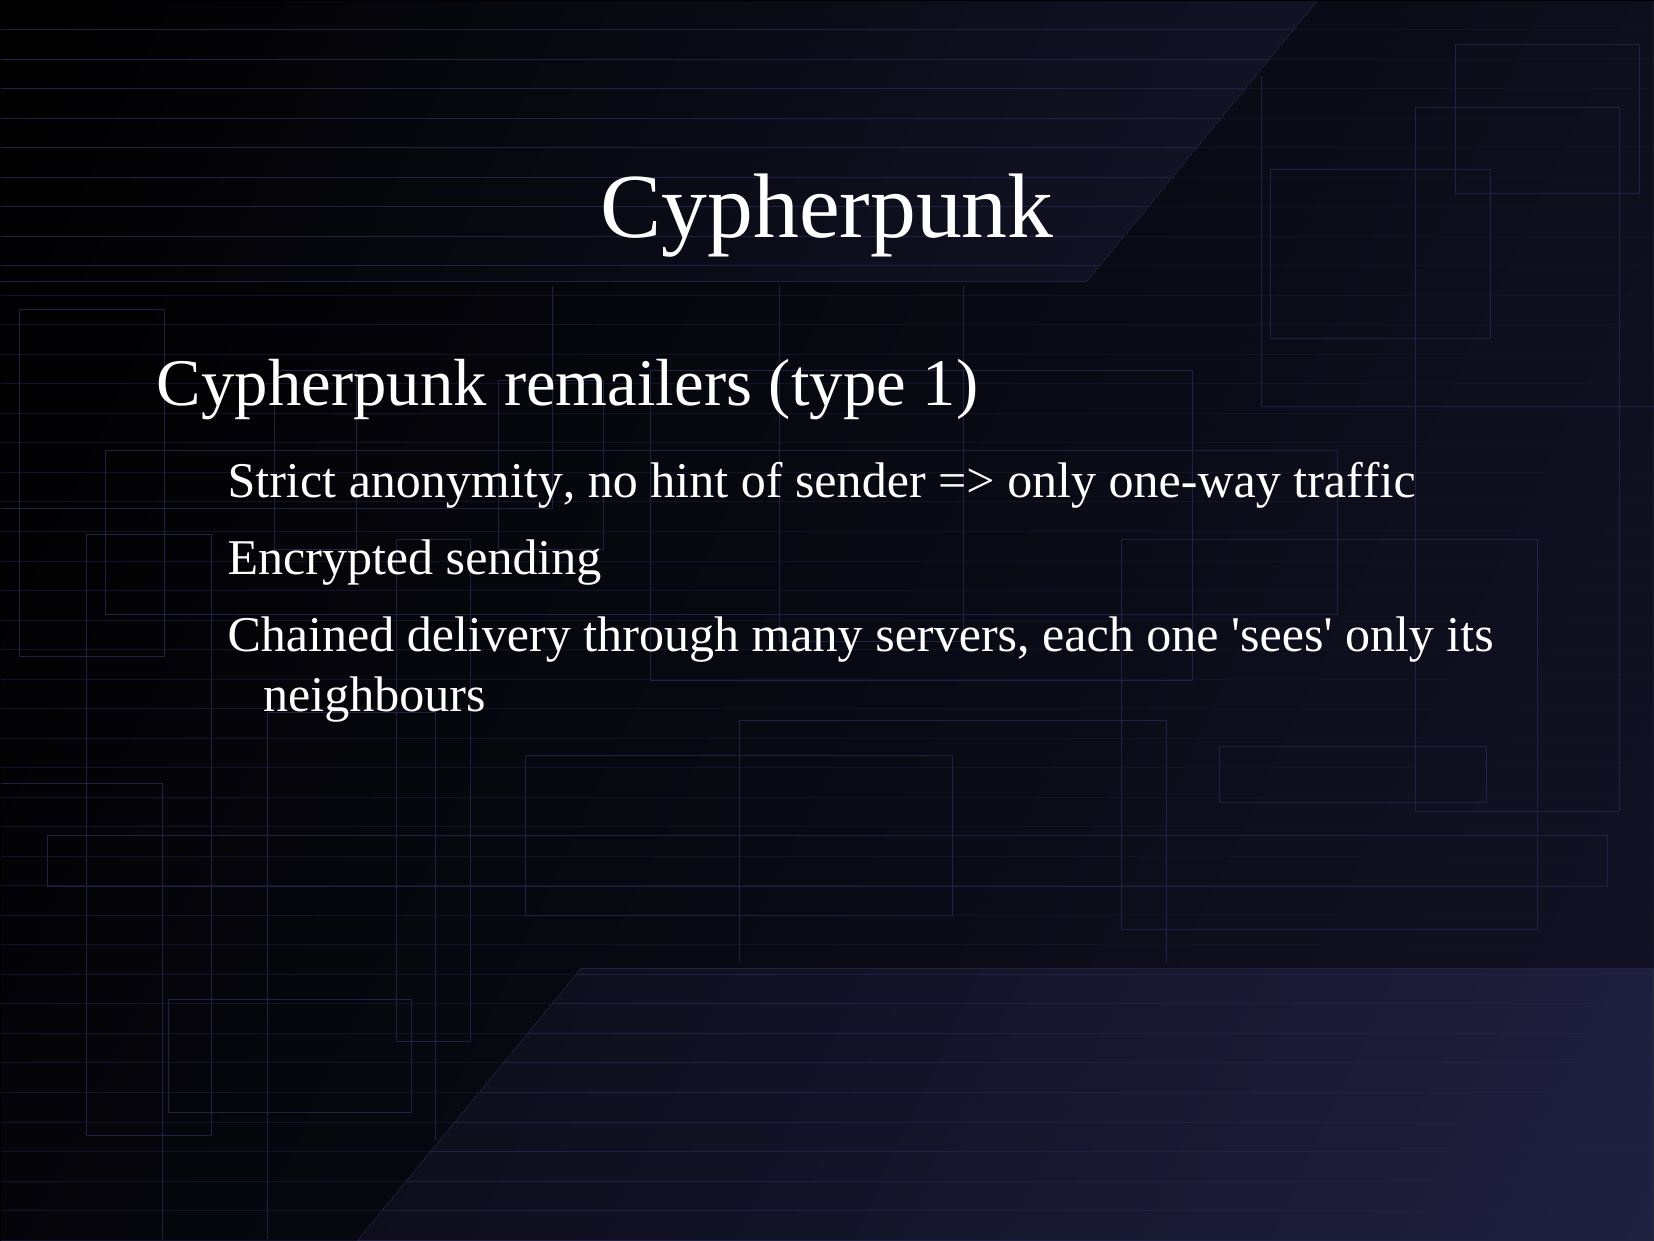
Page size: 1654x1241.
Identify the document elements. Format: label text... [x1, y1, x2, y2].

list Cypherpunk remailers (type 1) Strict anonymity, no hint of sender => only one-way traffic Encrypted sending Chained delivery through many servers, each one 'sees' only its neighbours [121, 344, 1534, 1127]
title Cypherpunk [121, 102, 1534, 311]
